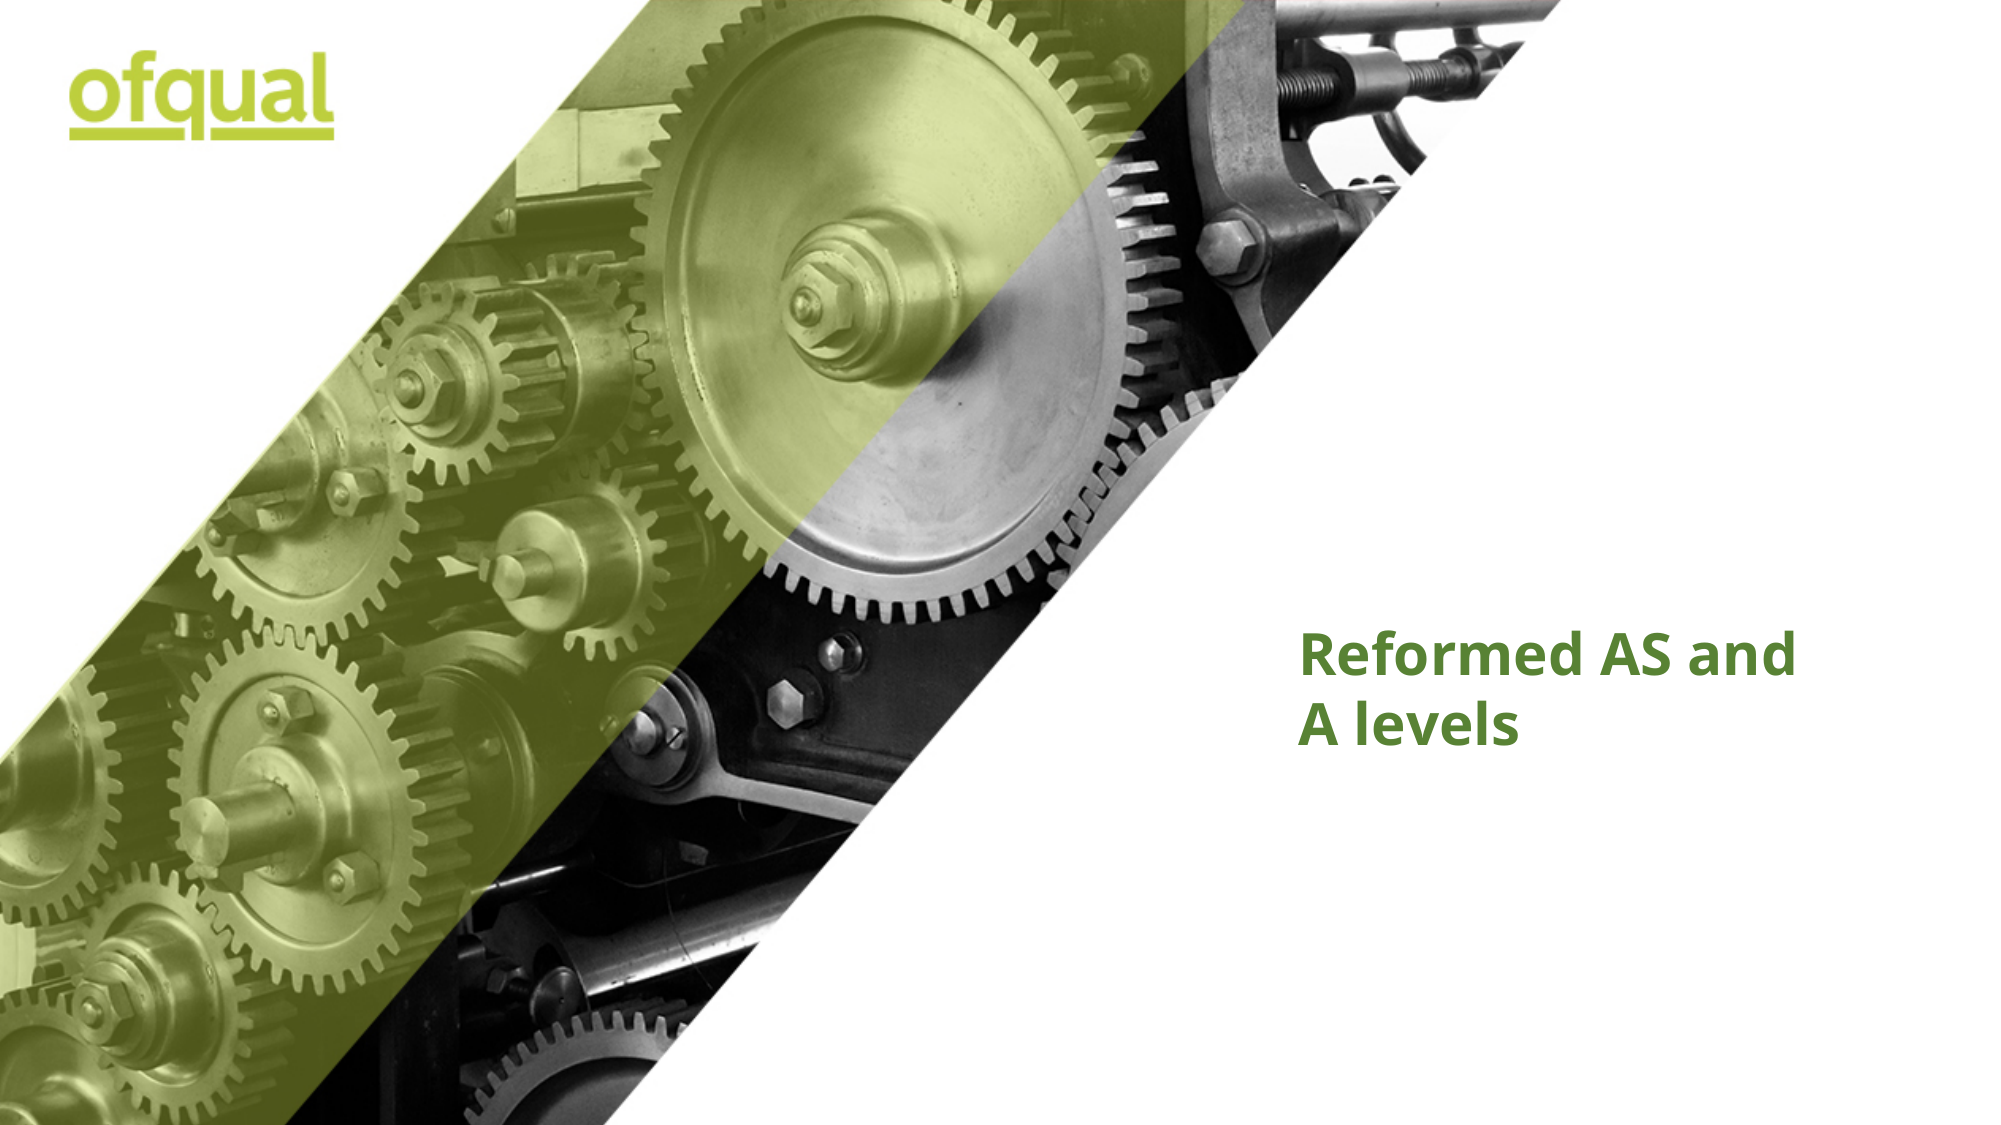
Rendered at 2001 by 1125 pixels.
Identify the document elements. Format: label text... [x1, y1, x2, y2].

title Reformed AS and A levels [1283, 609, 1829, 1012]
